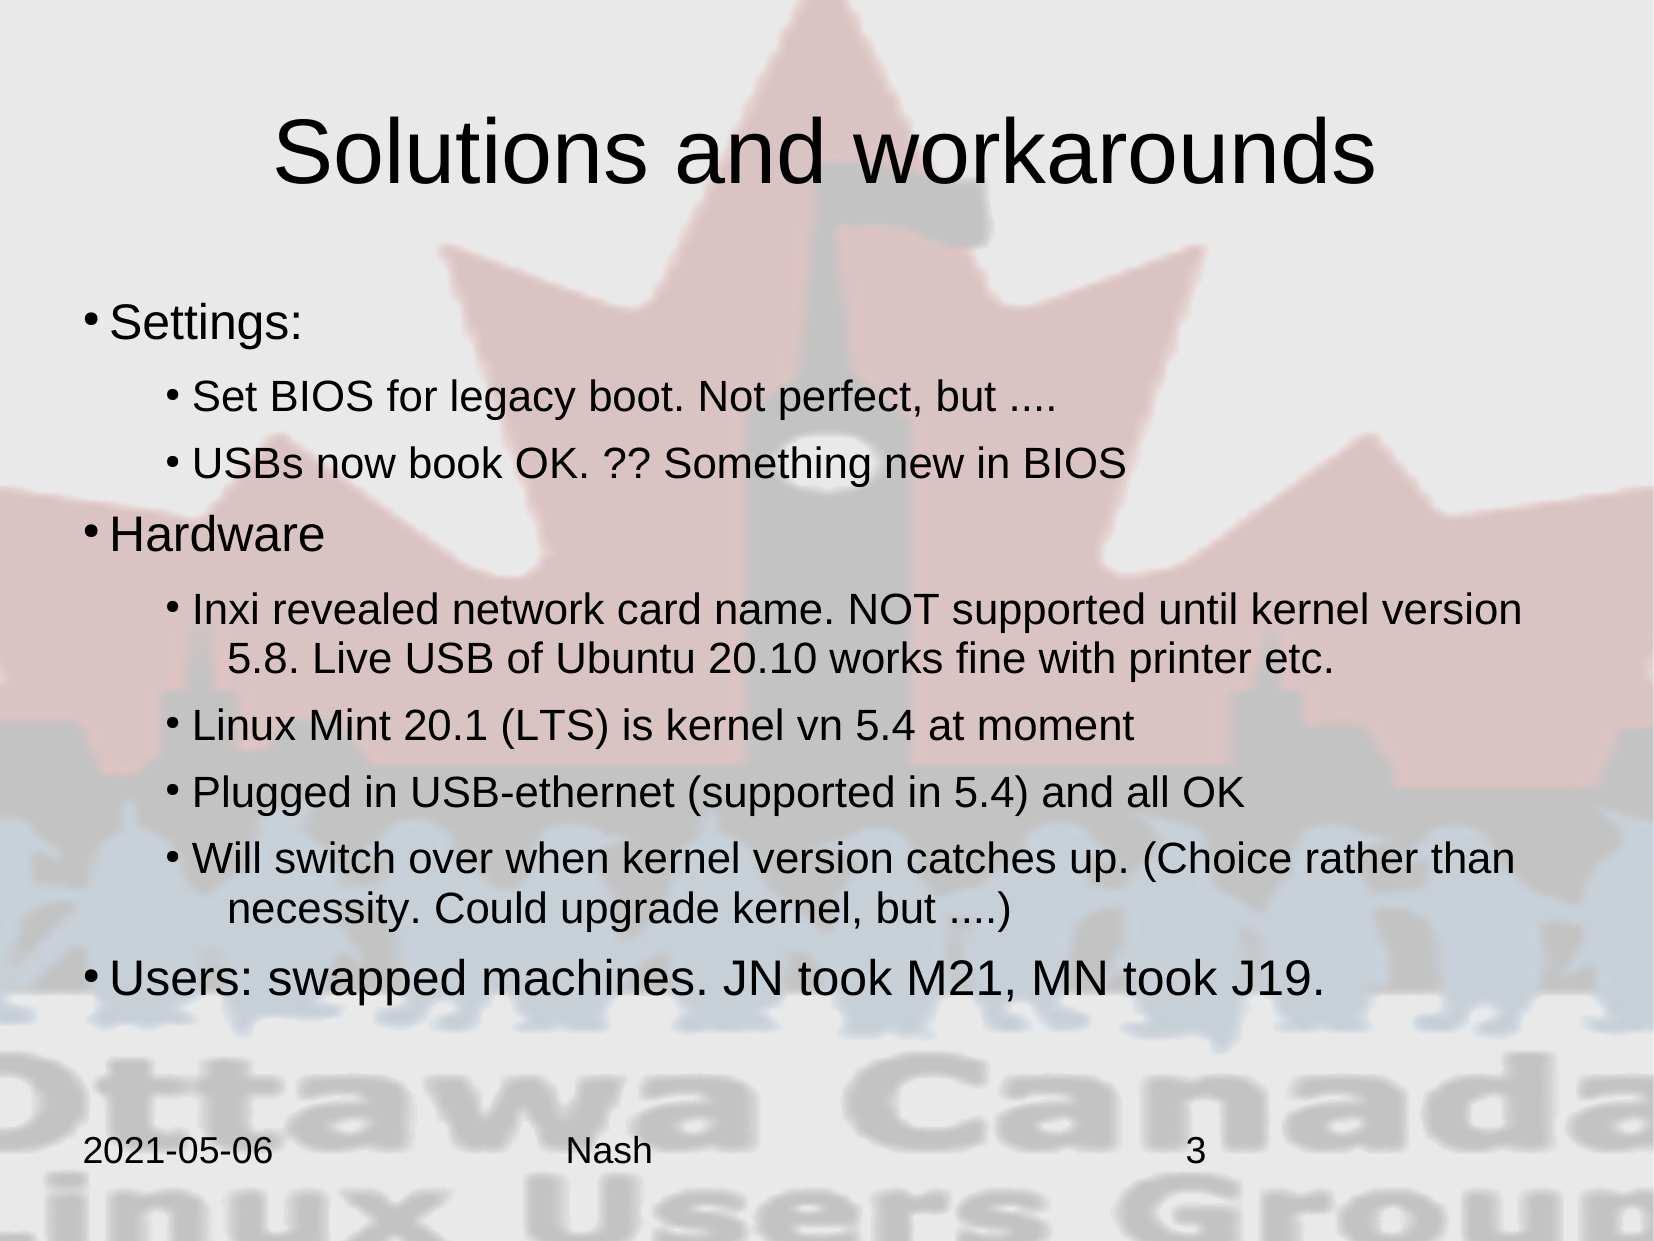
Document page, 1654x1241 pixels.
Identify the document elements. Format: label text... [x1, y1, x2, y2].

list Settings: Set BIOS for legacy boot. Not perfect, but .... USBs now book OK. ?? Something new in BIOS Hardware Inxi revealed network card name. NOT supported until kernel version 5.8. Live USB of Ubuntu 20.10 works fine with printer etc. Linux Mint 20.1 (LTS) is kernel vn 5.4 at moment Plugged in USB-ethernet (supported in 5.4) and all OK Will switch over when kernel version catches up. (Choice rather than necessity. Could upgrade kernel, but ....) Users: swapped machines. JN took M21, MN took J19. [82, 290, 1570, 1009]
picture [0, 0, 1654, 1241]
title Solutions and workarounds [82, 49, 1570, 256]
